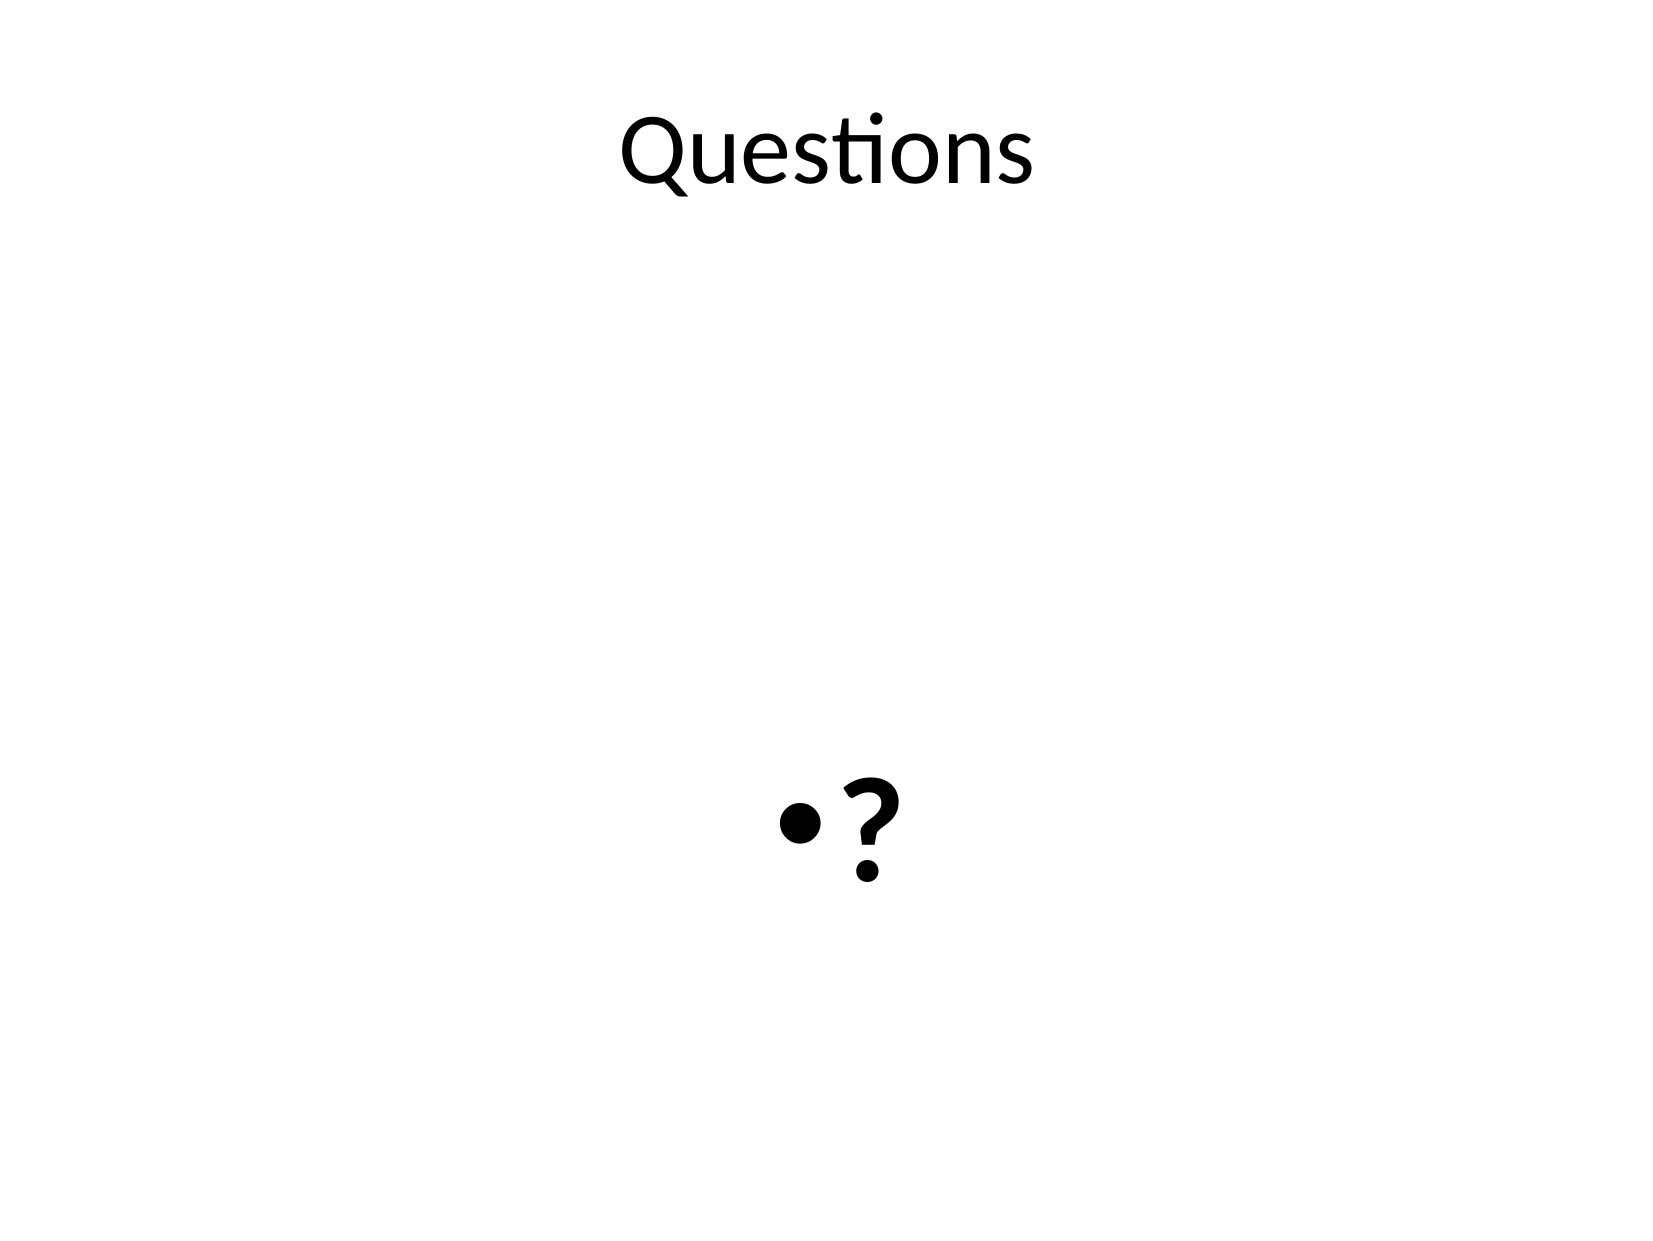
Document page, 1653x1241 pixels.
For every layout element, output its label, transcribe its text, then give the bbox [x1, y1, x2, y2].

text_box ? [121, 280, 1560, 1091]
text_box Questions [121, 46, 1534, 254]
